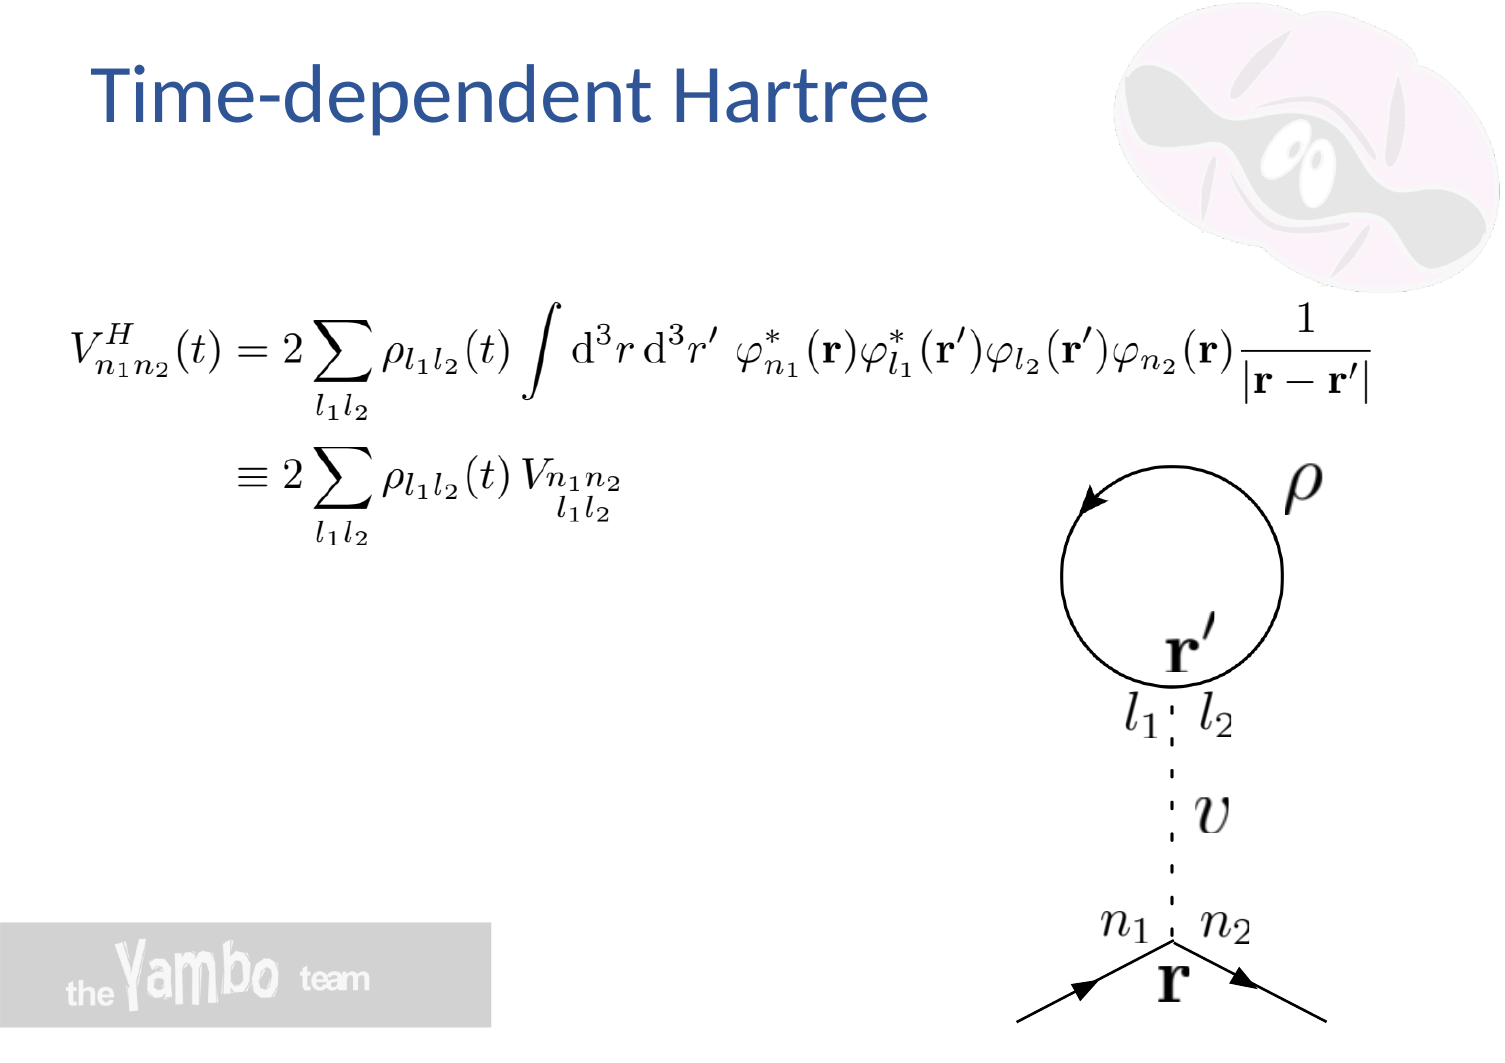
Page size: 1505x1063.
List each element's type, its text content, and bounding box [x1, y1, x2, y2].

text_box [1072, 981, 1097, 1000]
text_box Time-dependent Hartree [44, 32, 978, 147]
picture [0, 0, 1504, 1063]
text_box [1230, 968, 1256, 988]
